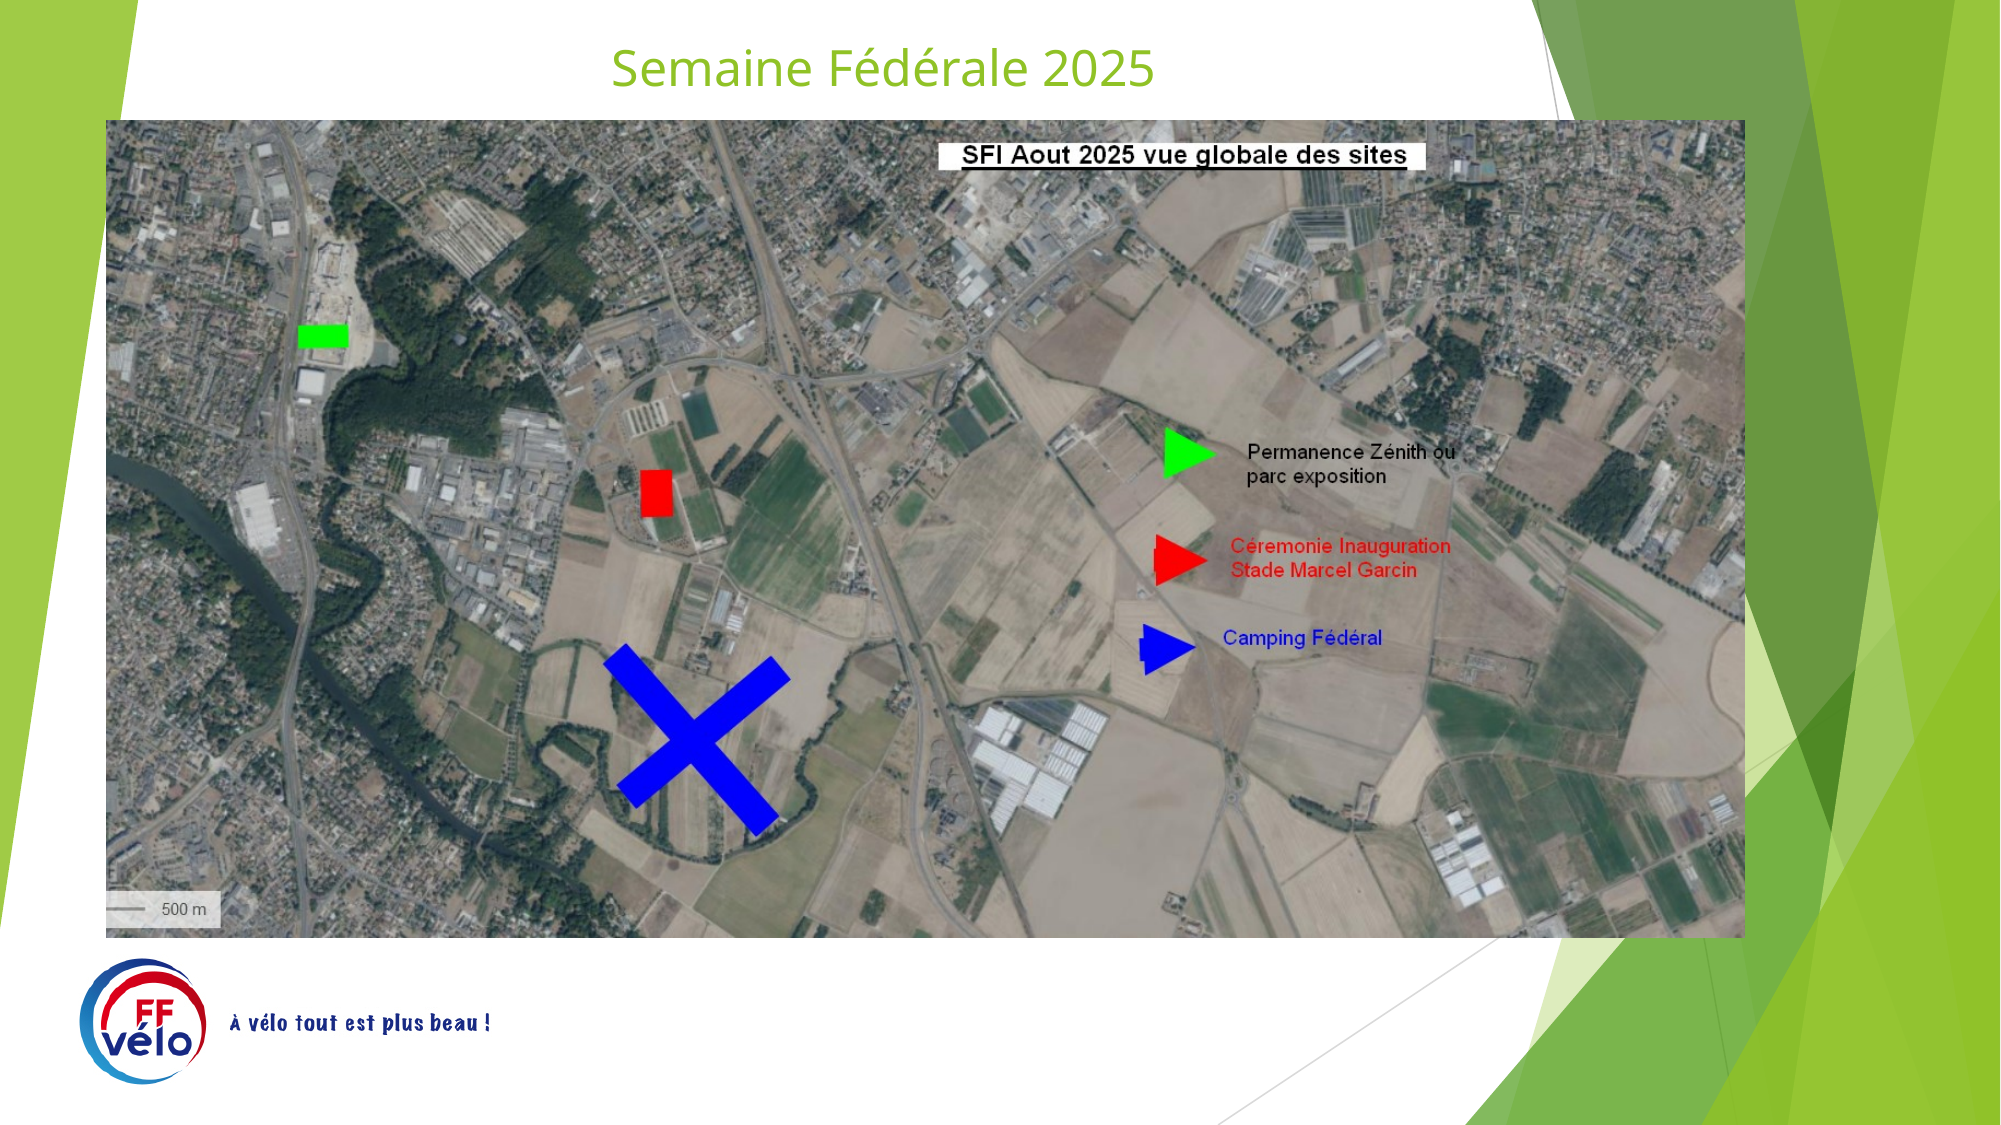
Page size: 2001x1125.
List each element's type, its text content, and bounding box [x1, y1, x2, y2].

picture [106, 120, 1745, 938]
picture [78, 954, 504, 1088]
title Semaine Fédérale 2025 [247, 15, 1522, 105]
